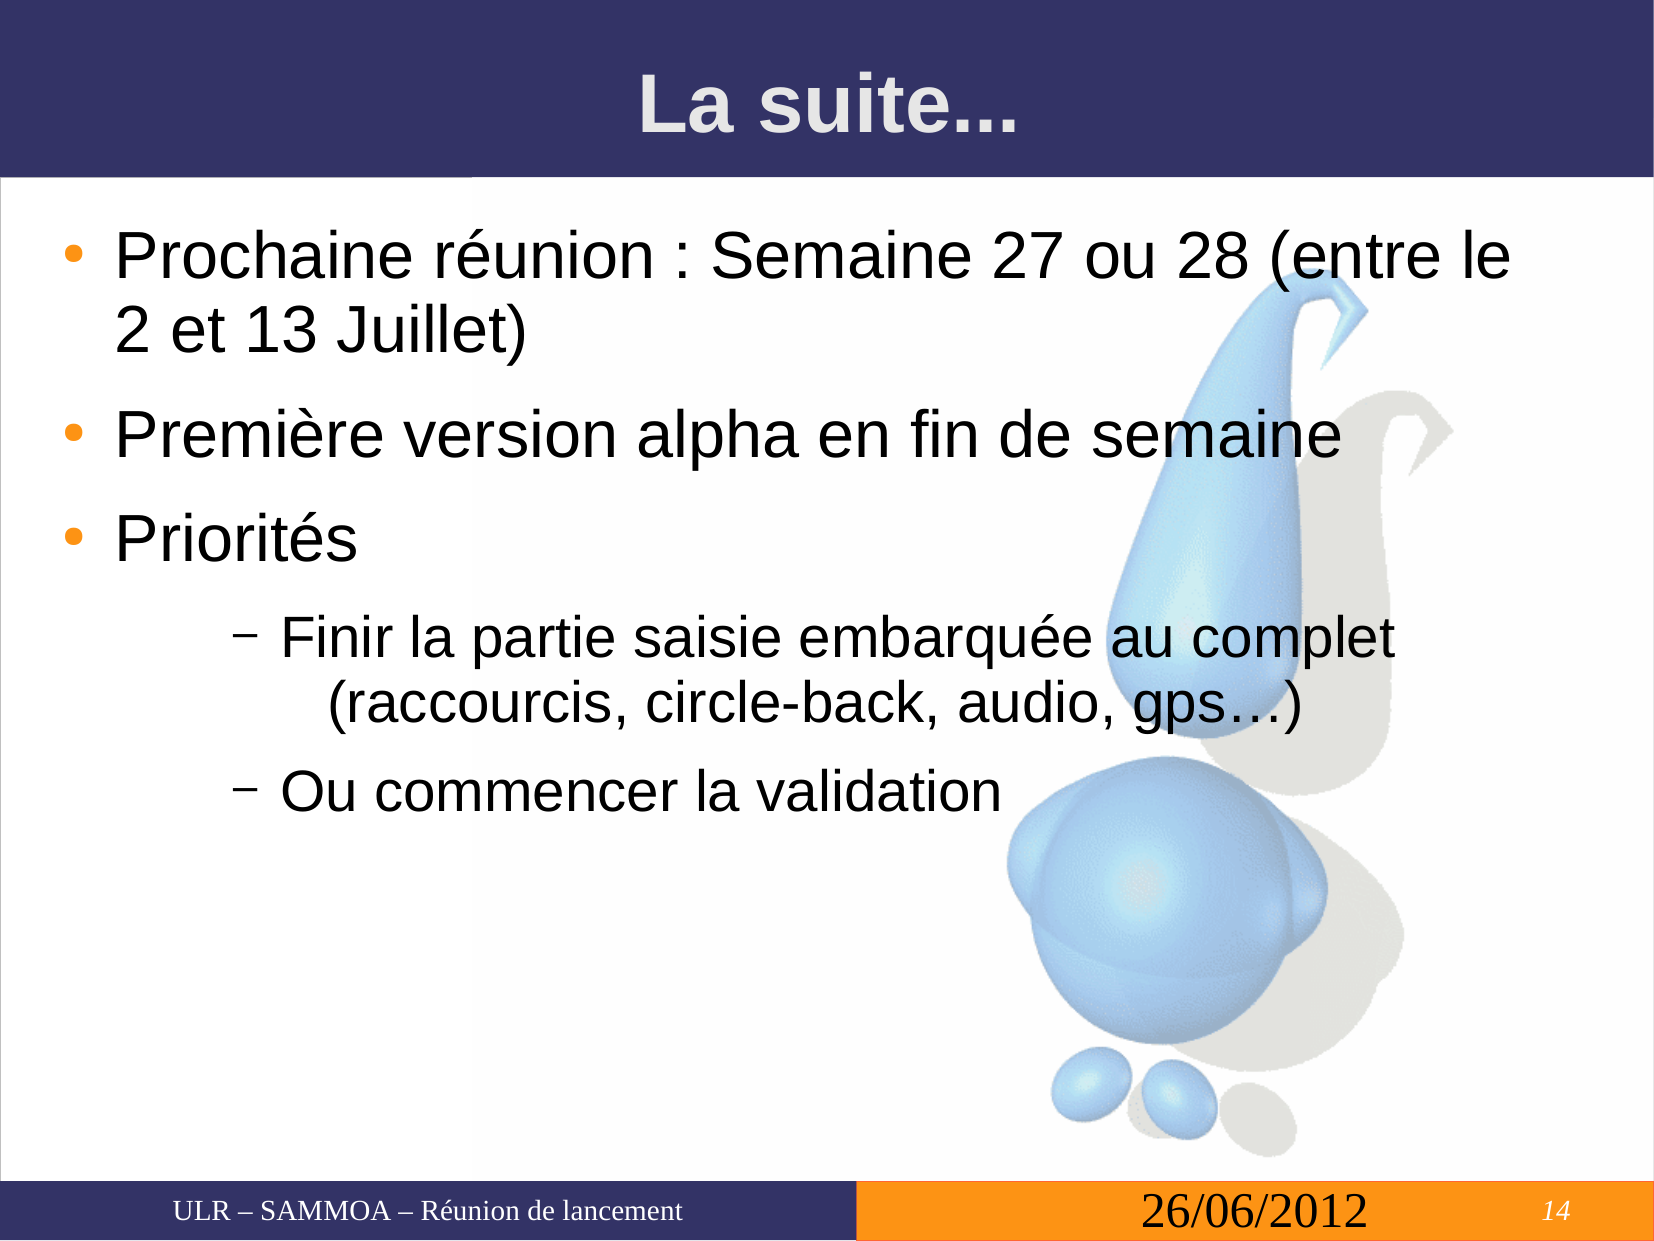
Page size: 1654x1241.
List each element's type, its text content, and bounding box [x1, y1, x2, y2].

list Prochaine réunion : Semaine 27 ou 28 (entre le 2 et 13 Juillet) Première version alpha en fin de semaine Priorités Finir la partie saisie embarquée au complet (raccourcis, circle-back, audio, gps…) Ou commencer la validation [44, 217, 1550, 1150]
title La suite... [123, 0, 1536, 208]
picture [472, 178, 1654, 1181]
